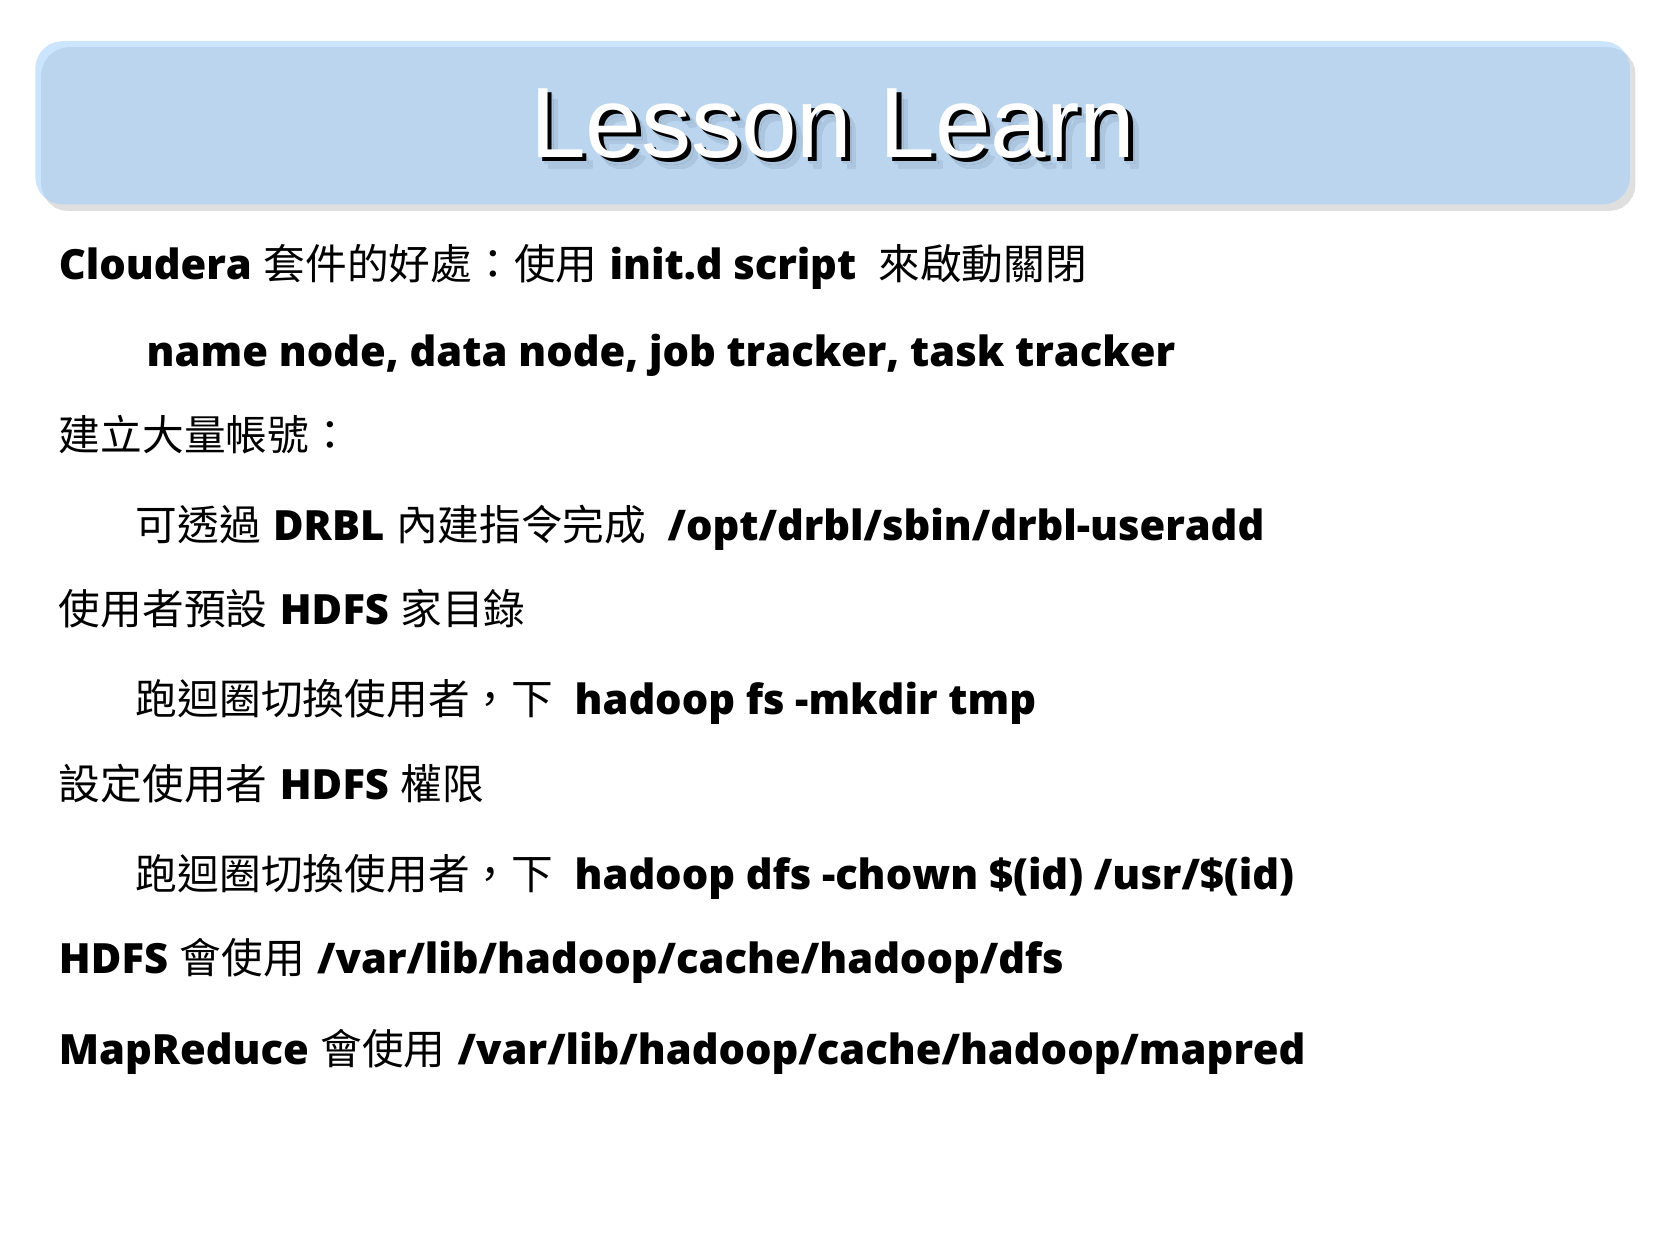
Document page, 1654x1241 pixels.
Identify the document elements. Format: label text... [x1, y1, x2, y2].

list Cloudera套件的好處：使用init.d script 來啟動關閉 name node, data node, job tracker, task tracker 建立大量帳號： 可透過DRBL內建指令完成 /opt/drbl/sbin/drbl-useradd 使用者預設HDFS家目錄 跑迴圈切換使用者，下 hadoop fs -mkdir tmp 設定使用者HDFS權限 跑迴圈切換使用者，下 hadoop dfs -chown $(id) /usr/$(id) HDFS會使用/var/lib/hadoop/cache/hadoop/dfs MapReduce會使用/var/lib/hadoop/cache/hadoop/mapred [41, 231, 1625, 1186]
text_box Lesson Learn [35, 41, 1630, 205]
